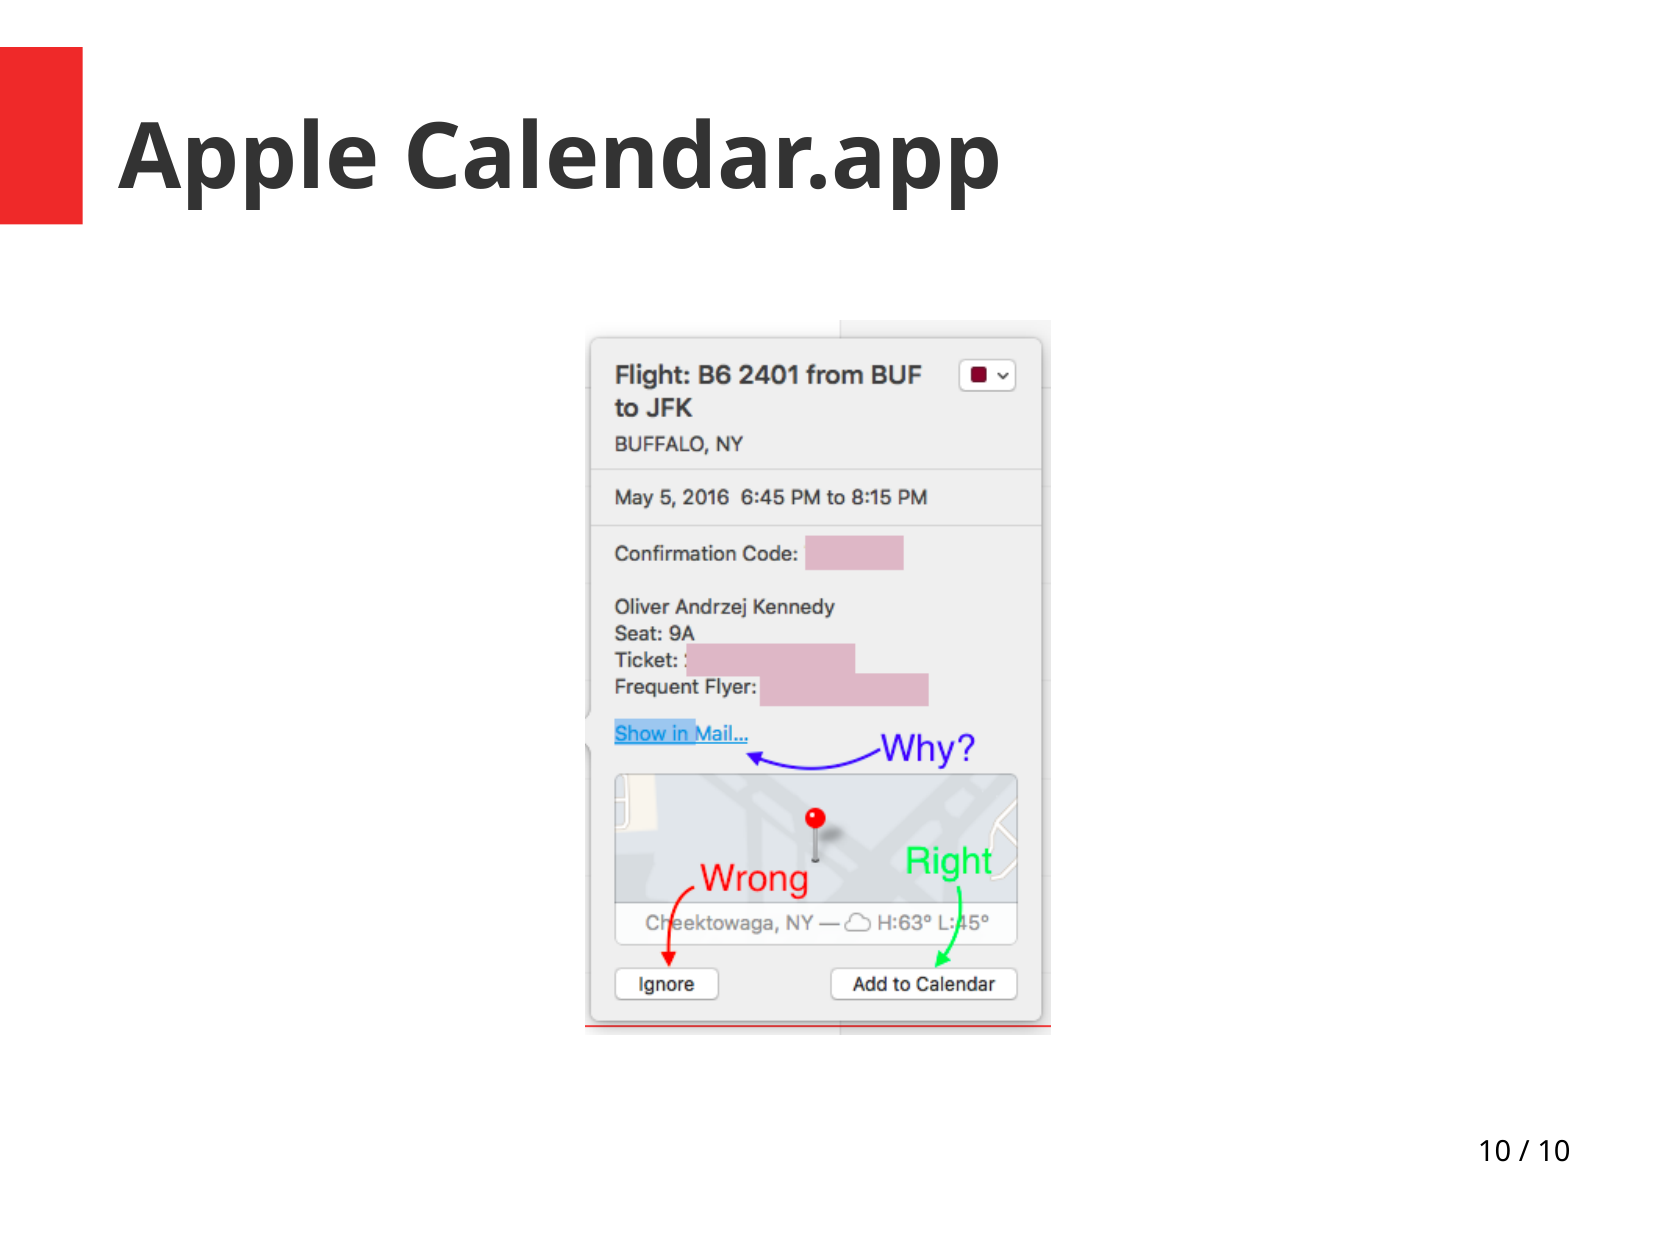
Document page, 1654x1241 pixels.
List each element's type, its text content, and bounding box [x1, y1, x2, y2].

picture [585, 320, 1051, 1036]
title Apple Calendar.app [118, 49, 1571, 257]
